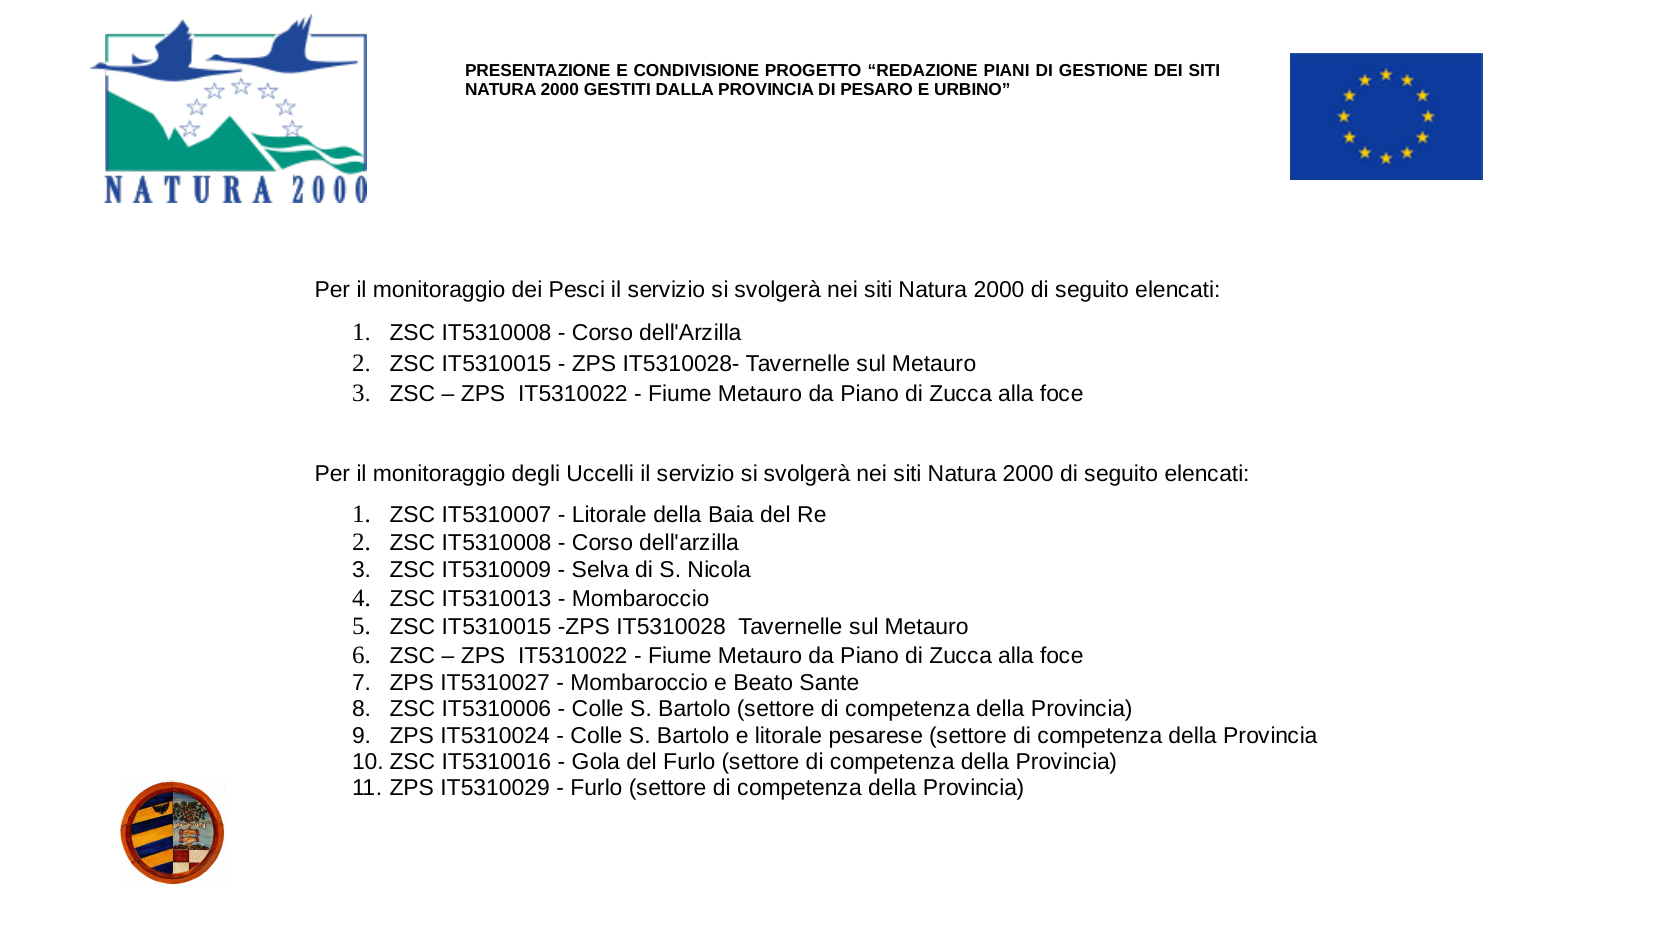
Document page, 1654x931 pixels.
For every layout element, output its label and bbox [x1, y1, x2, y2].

chart [0, 210, 1396, 859]
picture [1290, 53, 1483, 181]
chart [375, 62, 1306, 196]
picture [90, 14, 367, 203]
picture [120, 818, 226, 886]
